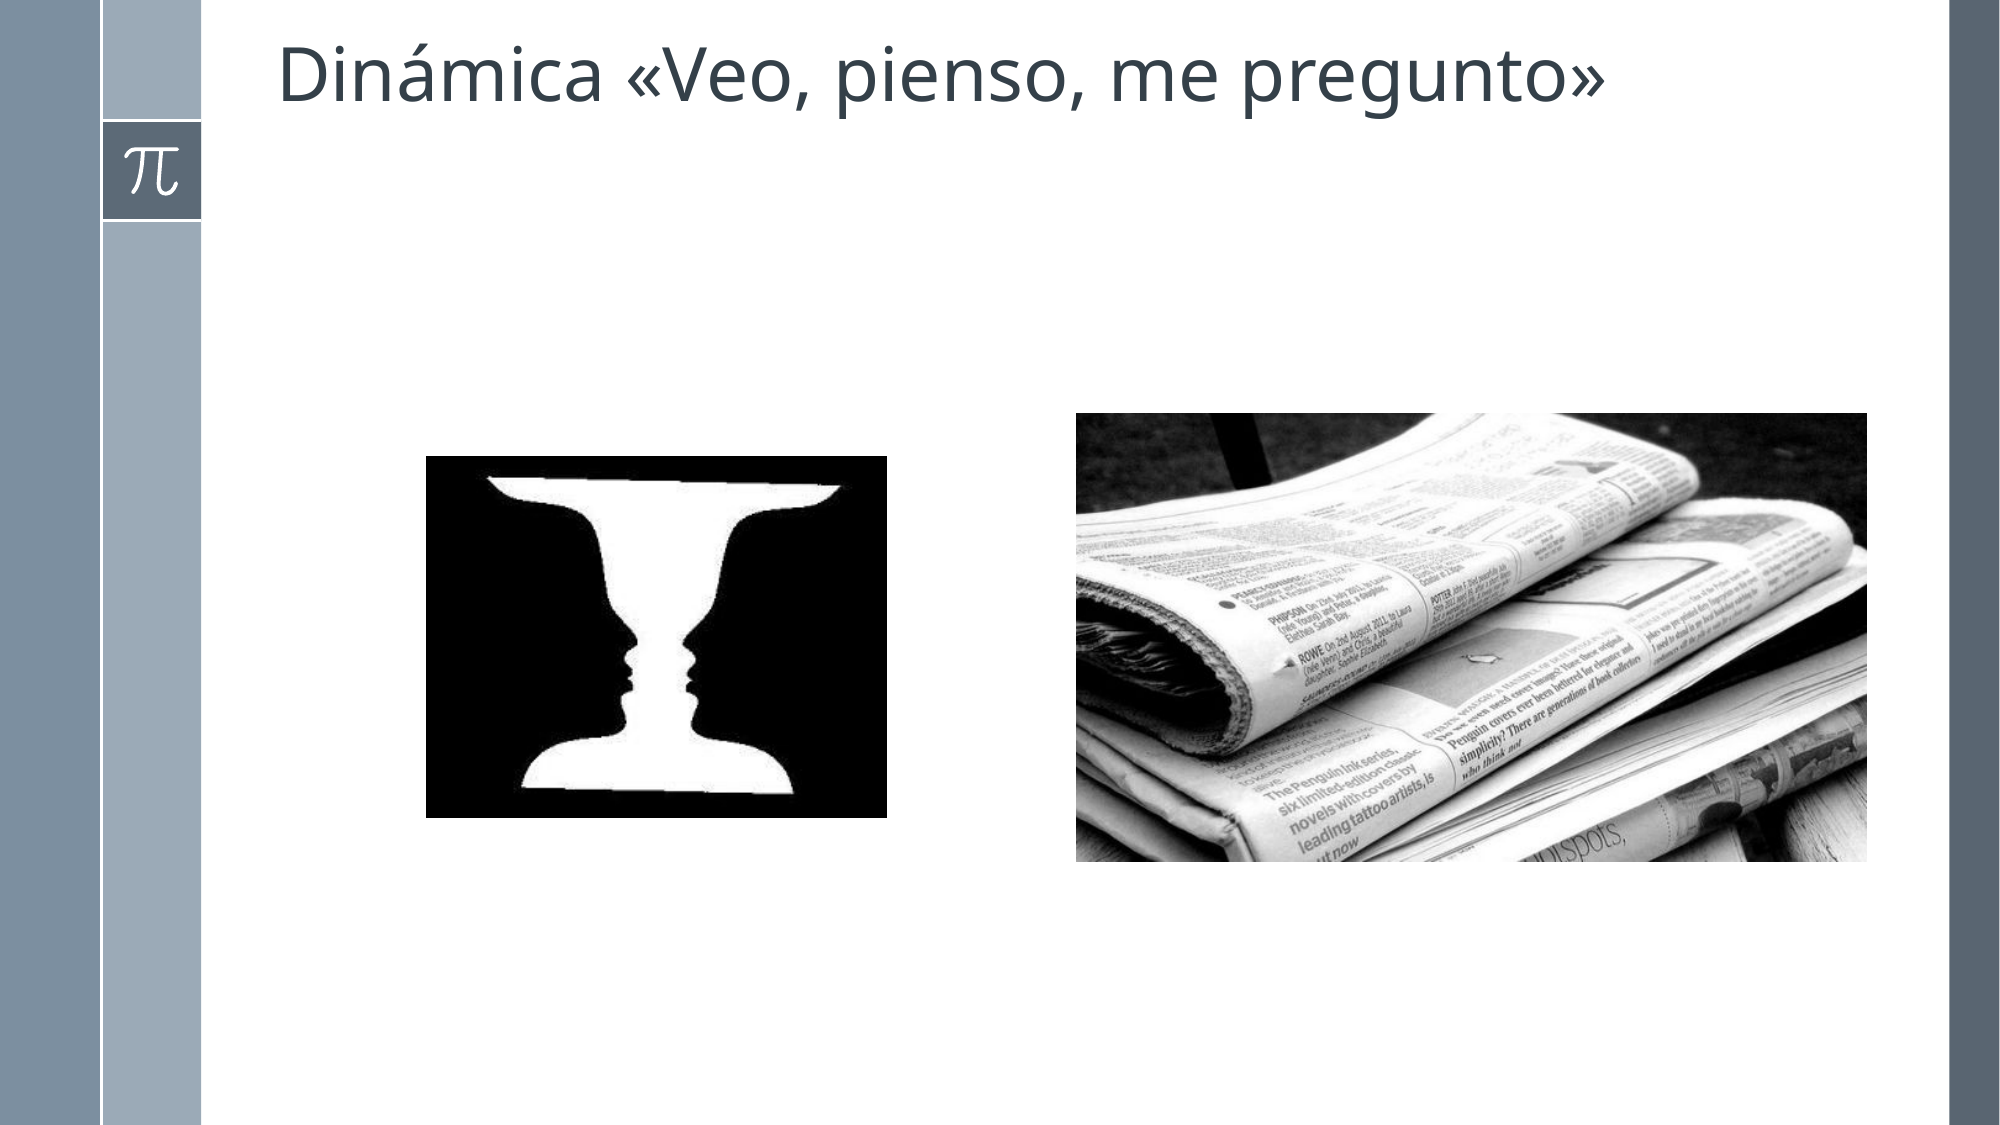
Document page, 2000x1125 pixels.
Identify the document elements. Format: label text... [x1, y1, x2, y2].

title Dinámica «Veo, pienso, me pregunto» [261, 29, 1867, 233]
picture [426, 456, 887, 818]
picture [1076, 413, 1867, 862]
